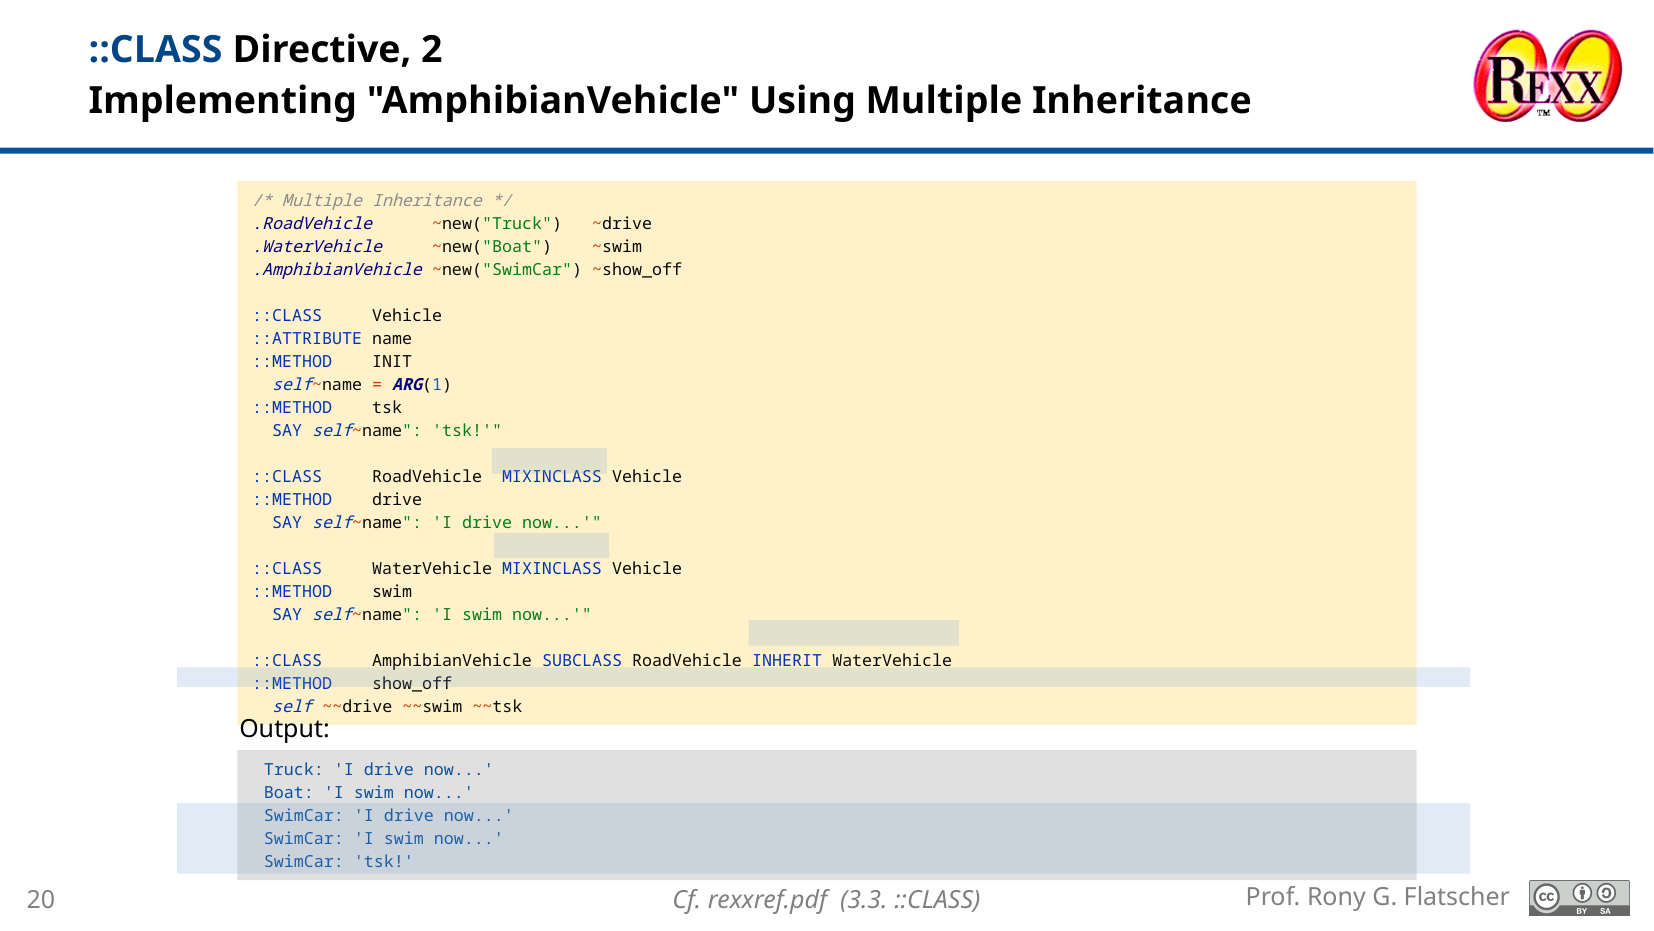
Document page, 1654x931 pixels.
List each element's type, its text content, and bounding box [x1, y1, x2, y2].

text_box [177, 803, 1471, 874]
text_box [748, 620, 959, 646]
text_box Cf. rexxref.pdf (3.3. ::CLASS) [0, 874, 1654, 922]
text_box /* Multiple Inheritance */ .RoadVehicle ~new("Truck") ~drive .WaterVehicle ~new("Boat") ~swim .AmphibianVehicle ~new("SwimCar") ~show_off ::CLASS Vehicle ::ATTRIBUTE name ::METHOD INIT self~name = ARG(1) ::METHOD tsk SAY self~name": 'tsk!'" ::CLASS RoadVehicle MIXINCLASS Vehicle ::METHOD drive SAY self~name": 'I drive now...'" ::CLASS WaterVehicle MIXINCLASS Vehicle ::METHOD swim SAY self~name": 'I swim now...'" ::CLASS AmphibianVehicle SUBCLASS RoadVehicle INHERIT WaterVehicle ::METHOD show_off self ~~drive ~~swim ~~tsk [237, 180, 1417, 667]
text_box [491, 448, 607, 474]
text_box [177, 667, 1471, 687]
text_box Output: [224, 702, 390, 759]
title ::CLASS Directive, 2 Implementing "AmphibianVehicle" Using Multiple Inheritance [29, 0, 1654, 148]
text_box Truck: 'I drive now...' Boat: 'I swim now...' SwimCar: 'I drive now...' SwimCar: 'I swim now...' SwimCar: 'tsk!' [237, 750, 1417, 803]
text_box /* Multiple Inheritance */ .RoadVehicle ~new("Truck") ~drive .WaterVehicle ~new("Boat") ~swim .AmphibianVehicle ~new("SwimCar") ~show_off ::CLASS Vehicle ::ATTRIBUTE name ::METHOD INIT self~name = ARG(1) ::METHOD tsk SAY self~name": 'tsk!'" ::CLASS RoadVehicle MIXINCLASS Vehicle ::METHOD drive SAY self~name": 'I drive now...'" ::CLASS WaterVehicle MIXINCLASS Vehicle ::METHOD swim SAY self~name": 'I swim now...'" ::CLASS AmphibianVehicle SUBCLASS RoadVehicle INHERIT WaterVehicle ::METHOD show_off self ~~drive ~~swim ~~tsk [237, 687, 1417, 698]
text_box [494, 532, 610, 559]
